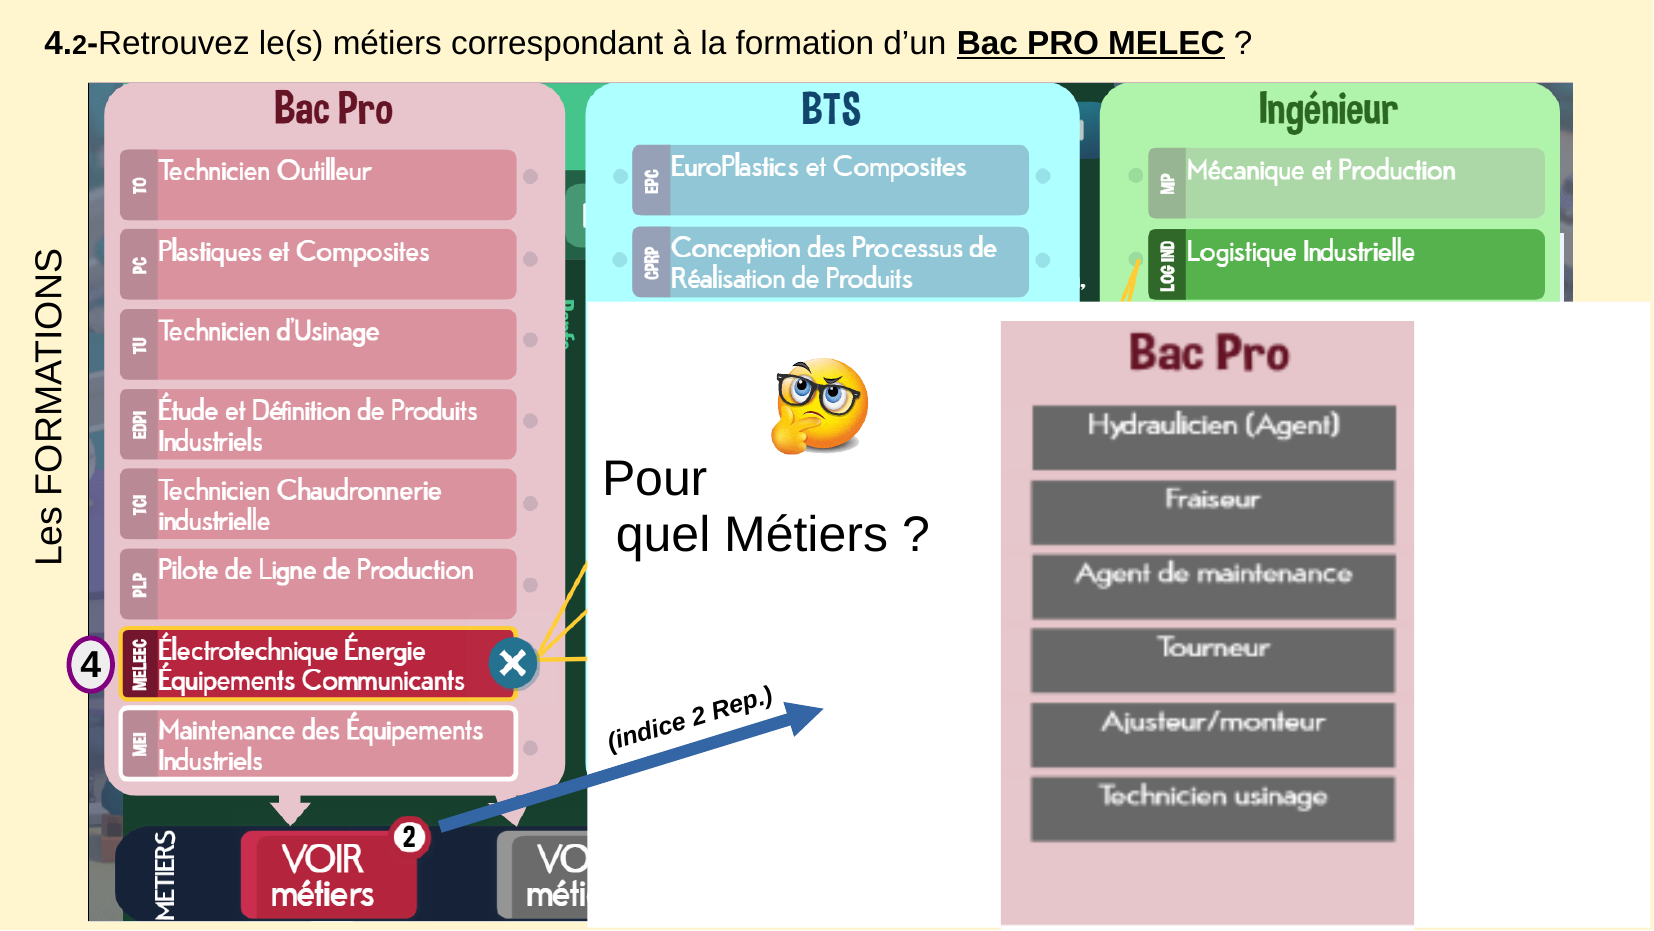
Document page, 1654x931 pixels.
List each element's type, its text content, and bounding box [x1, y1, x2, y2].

text_box (indice 2 Rep.) [587, 658, 827, 768]
text_box 4.2-Retrouvez le(s) métiers correspondant à la formation d’un Bac PRO MELEC ? [29, 17, 1654, 70]
picture [1000, 321, 1415, 931]
text_box Les FORMATIONS [19, 124, 77, 582]
picture [88, 82, 1573, 922]
picture [767, 354, 870, 458]
text_box [587, 712, 786, 774]
text_box Pour quel Métiers ? [587, 442, 972, 570]
text_box [587, 301, 1651, 928]
text_box 4 [68, 638, 113, 692]
